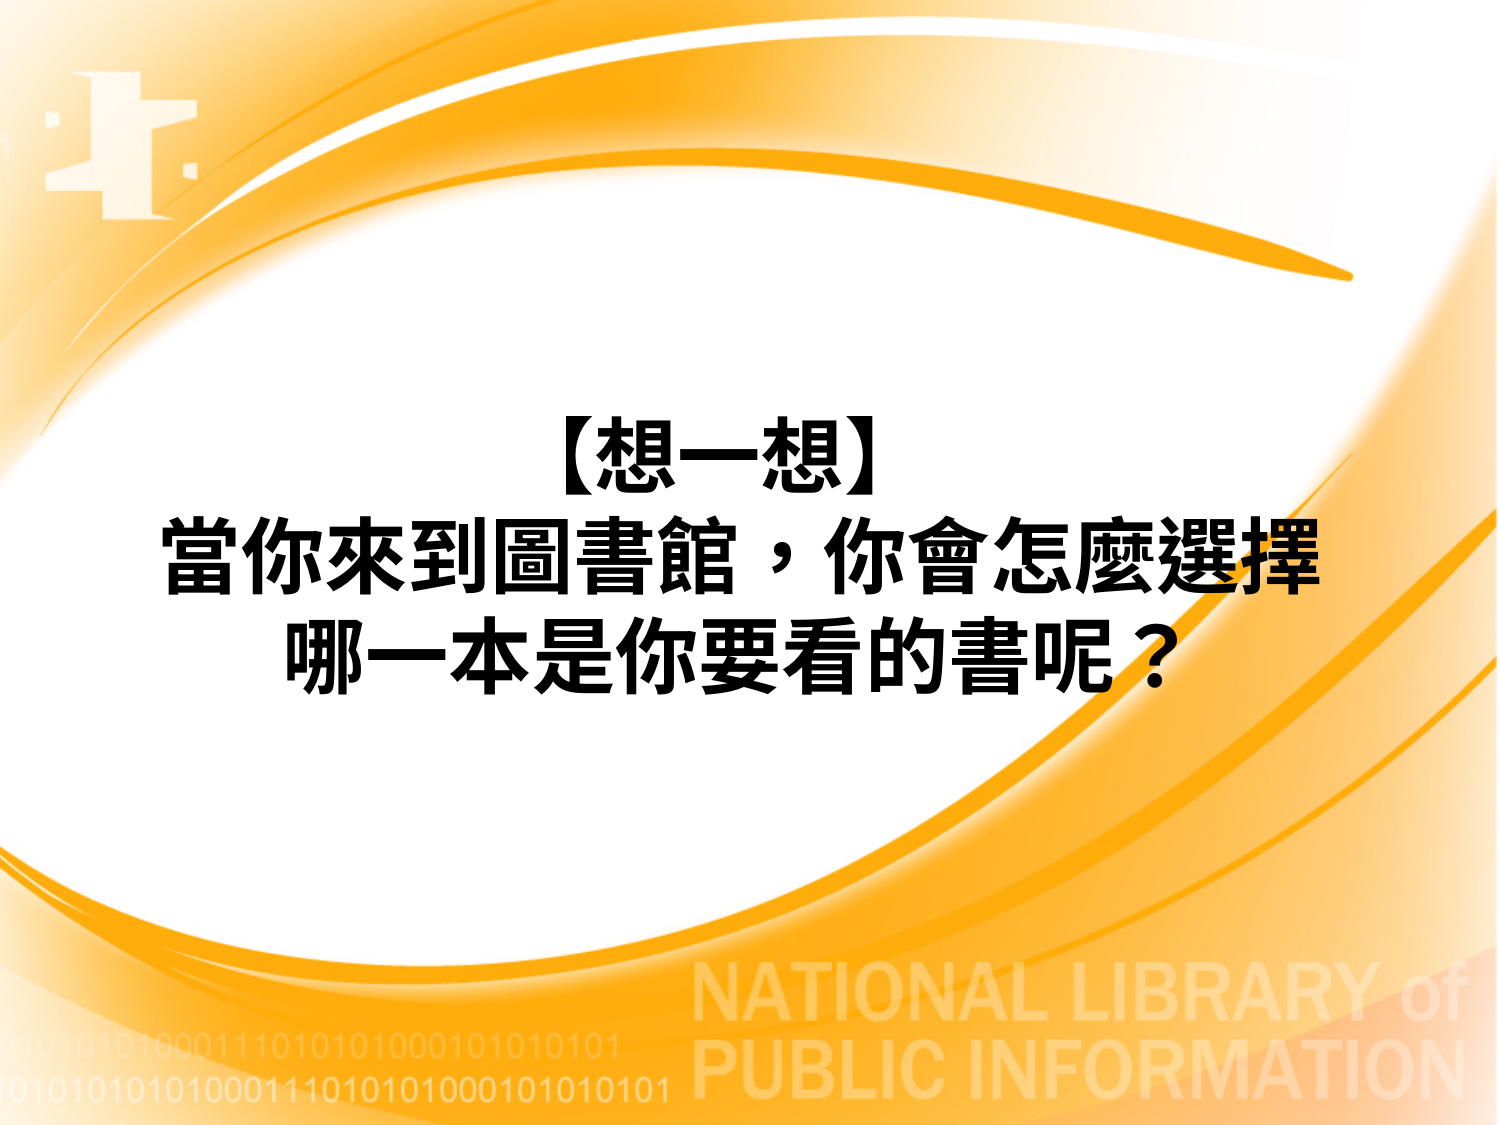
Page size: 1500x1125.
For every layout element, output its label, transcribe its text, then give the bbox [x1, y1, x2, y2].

picture [0, 0, 1500, 1125]
title 【想一想】 當你來到圖書館，你會怎麼選擇 哪一本是你要看的書呢？ [76, 397, 1405, 727]
